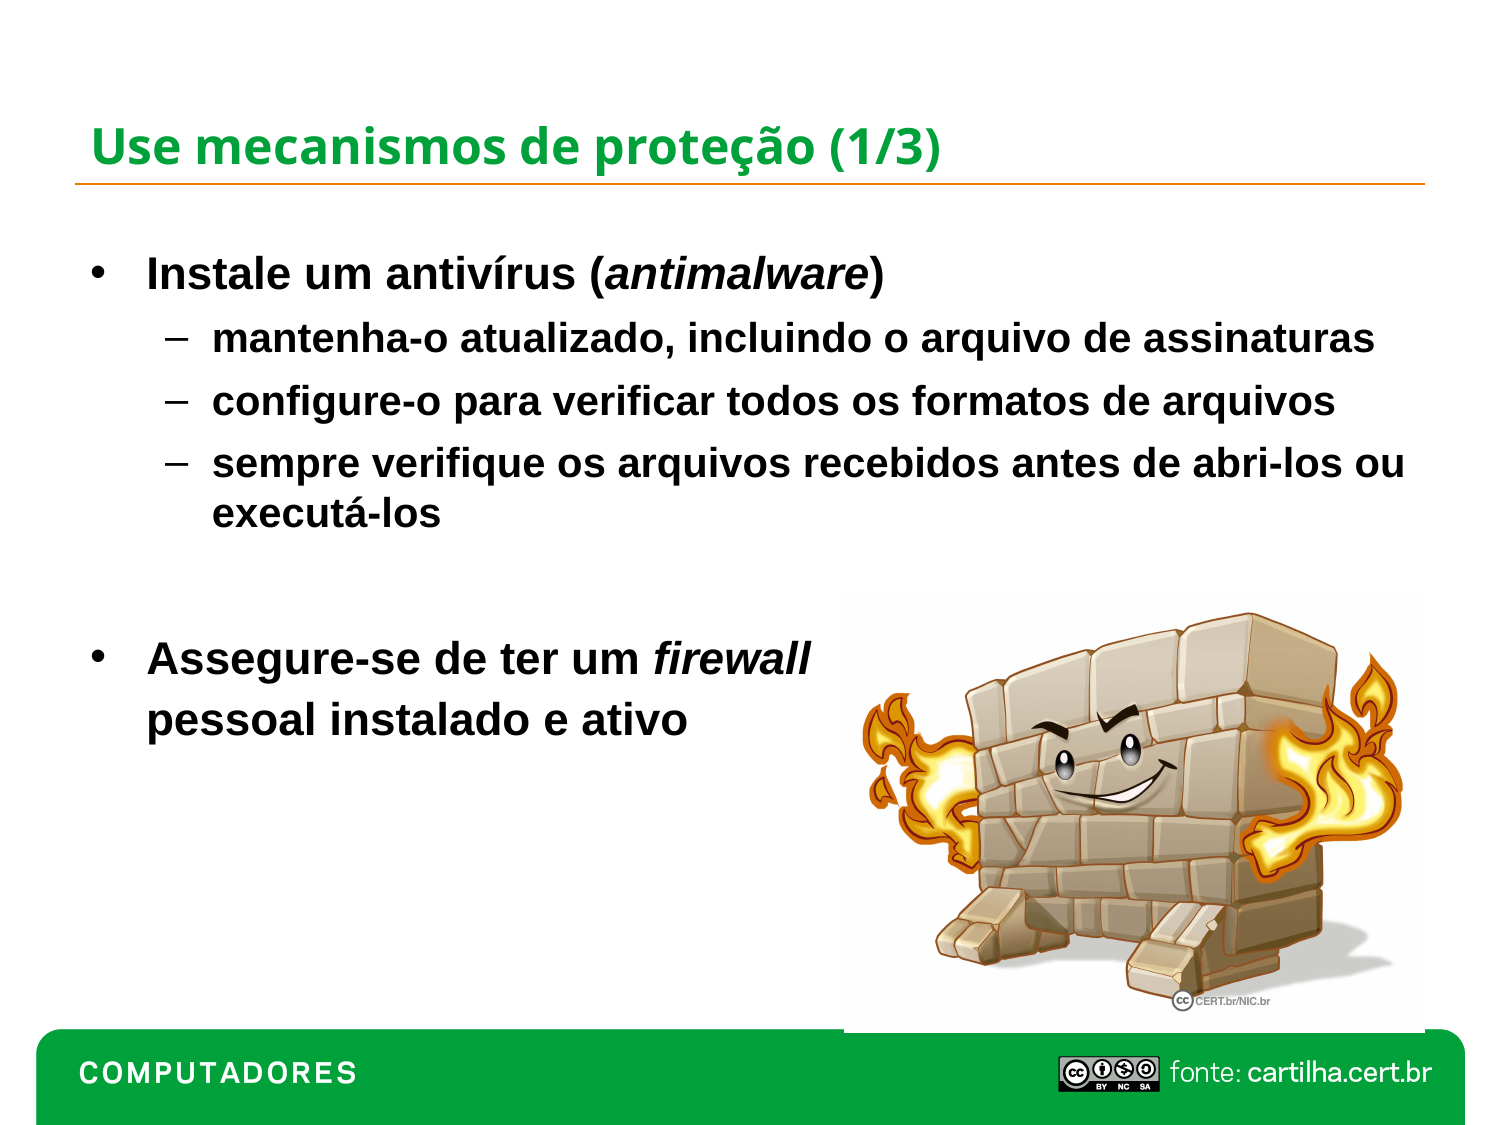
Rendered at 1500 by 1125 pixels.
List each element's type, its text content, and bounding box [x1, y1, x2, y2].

title Use mecanismos de proteção (1/3) [75, 54, 1425, 182]
list Instale um antivírus (antimalware) mantenha-o atualizado, incluindo o arquivo de assinaturas configure-o para verificar todos os formatos de arquivos sempre verifique os arquivos recebidos antes de abri-los ou executá-los Assegure-se de ter um firewall pessoal instalado e ativo [75, 236, 1425, 979]
picture [0, 0, 1500, 1125]
